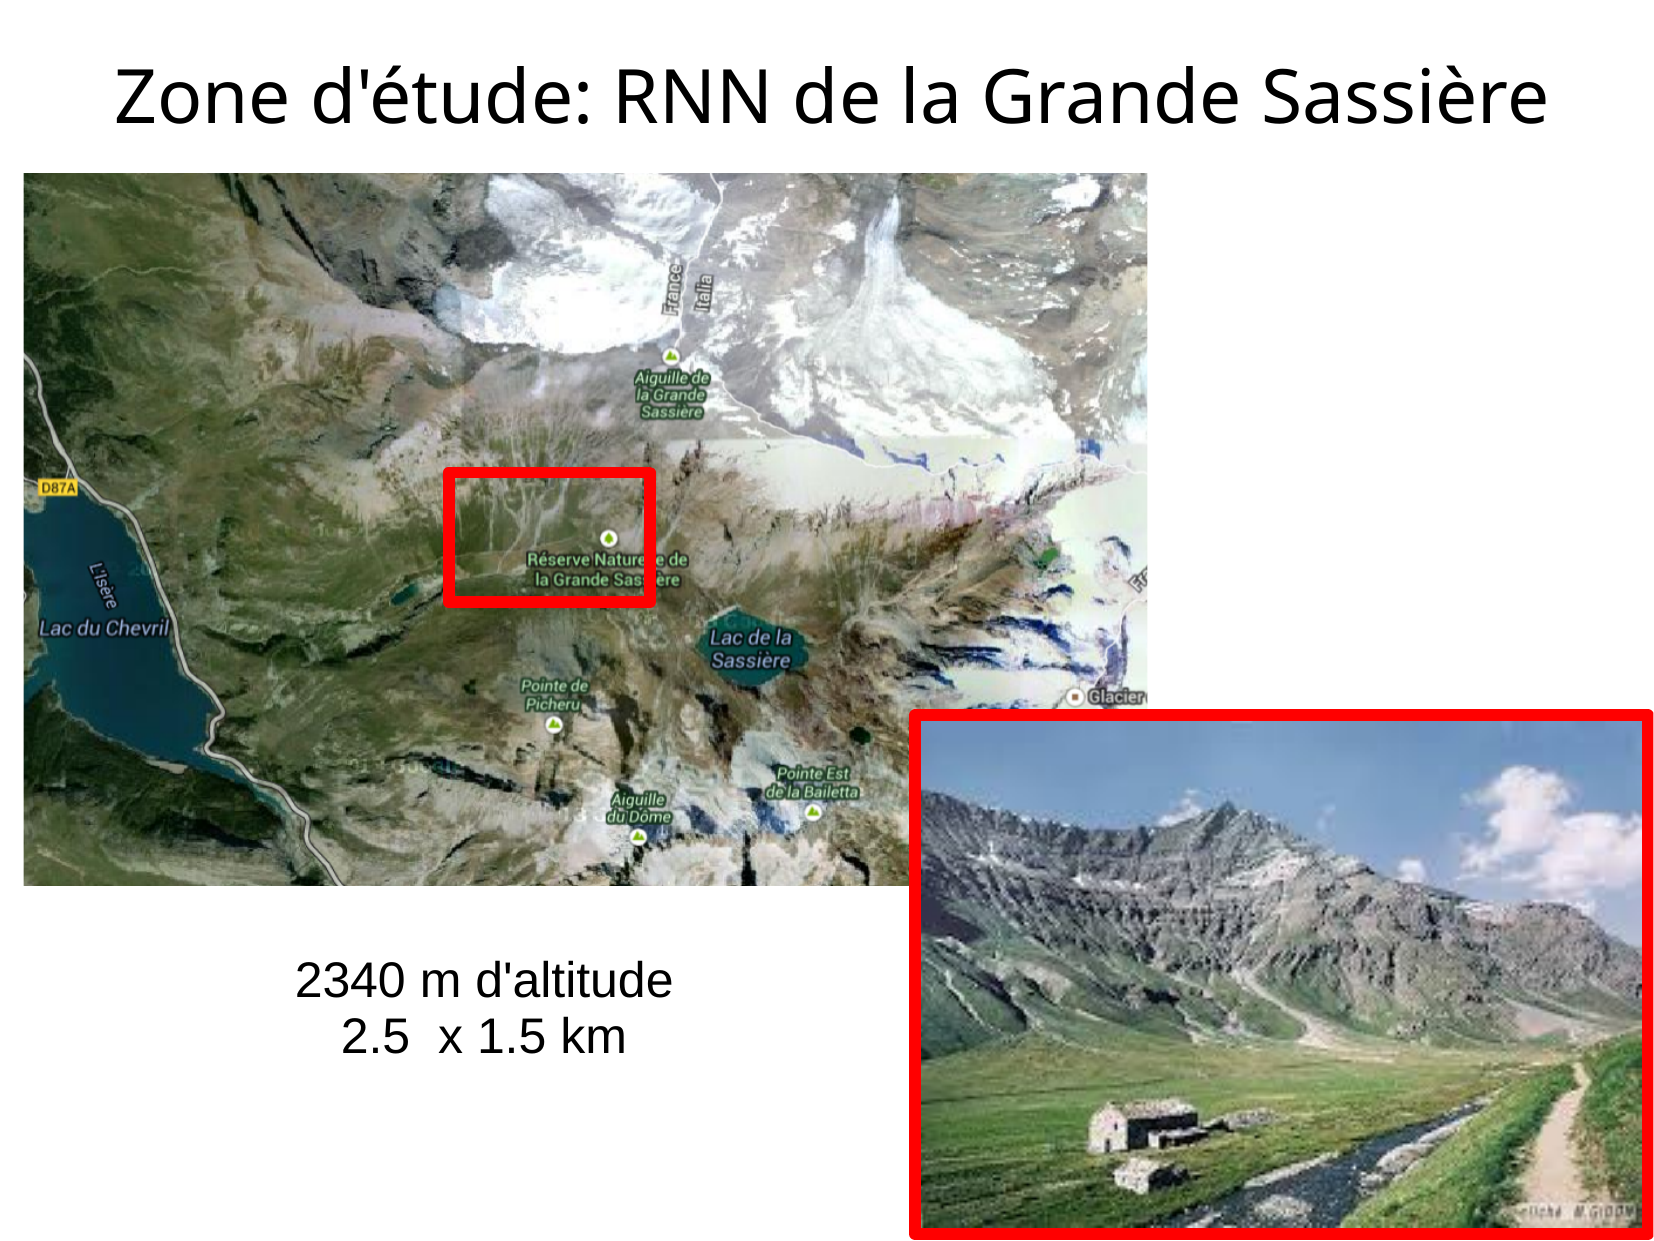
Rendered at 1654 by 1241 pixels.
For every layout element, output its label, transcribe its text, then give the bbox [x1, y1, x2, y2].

picture [23, 202, 1148, 886]
title Zone d'étude: RNN de la Grande Sassière [0, 0, 1654, 202]
picture [921, 721, 1642, 1229]
text_box 2340 m d'altitude 2.5 x 1.5 km [259, 944, 709, 1087]
